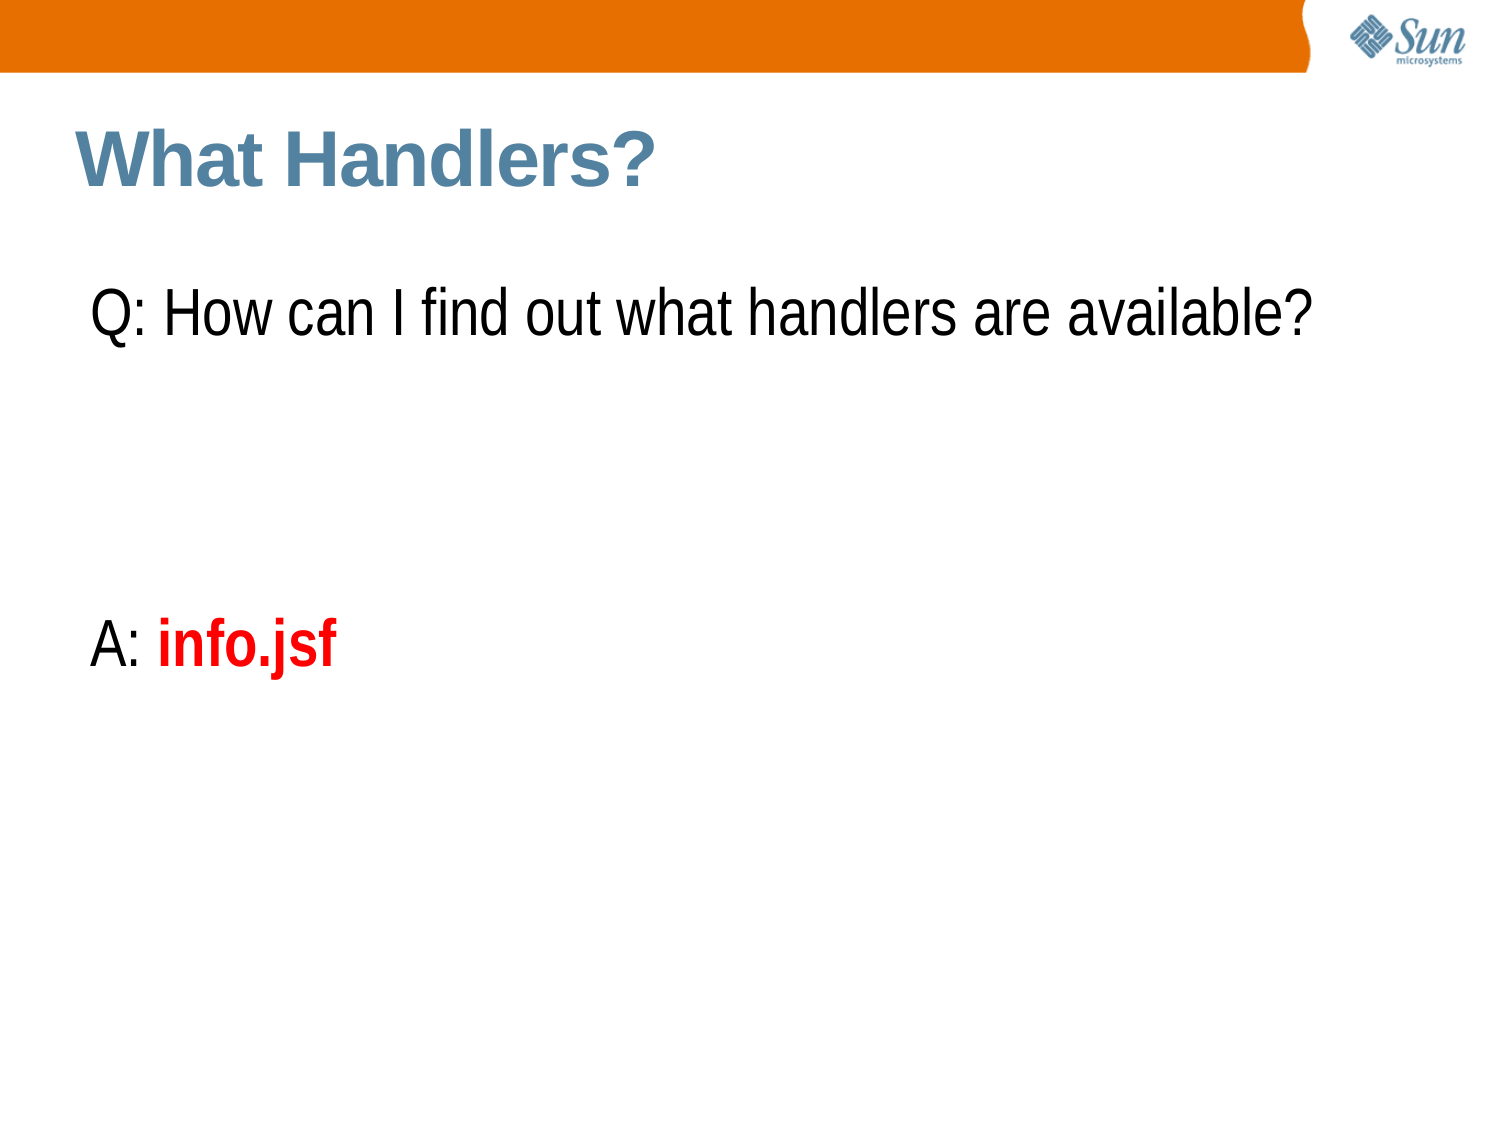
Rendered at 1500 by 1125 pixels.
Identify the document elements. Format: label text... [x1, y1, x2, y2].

list A: info.jsf [70, 614, 1426, 781]
picture [0, 0, 1500, 75]
list Q: How can I find out what handlers are available? [70, 283, 1426, 451]
title What Handlers? [75, 122, 1437, 227]
